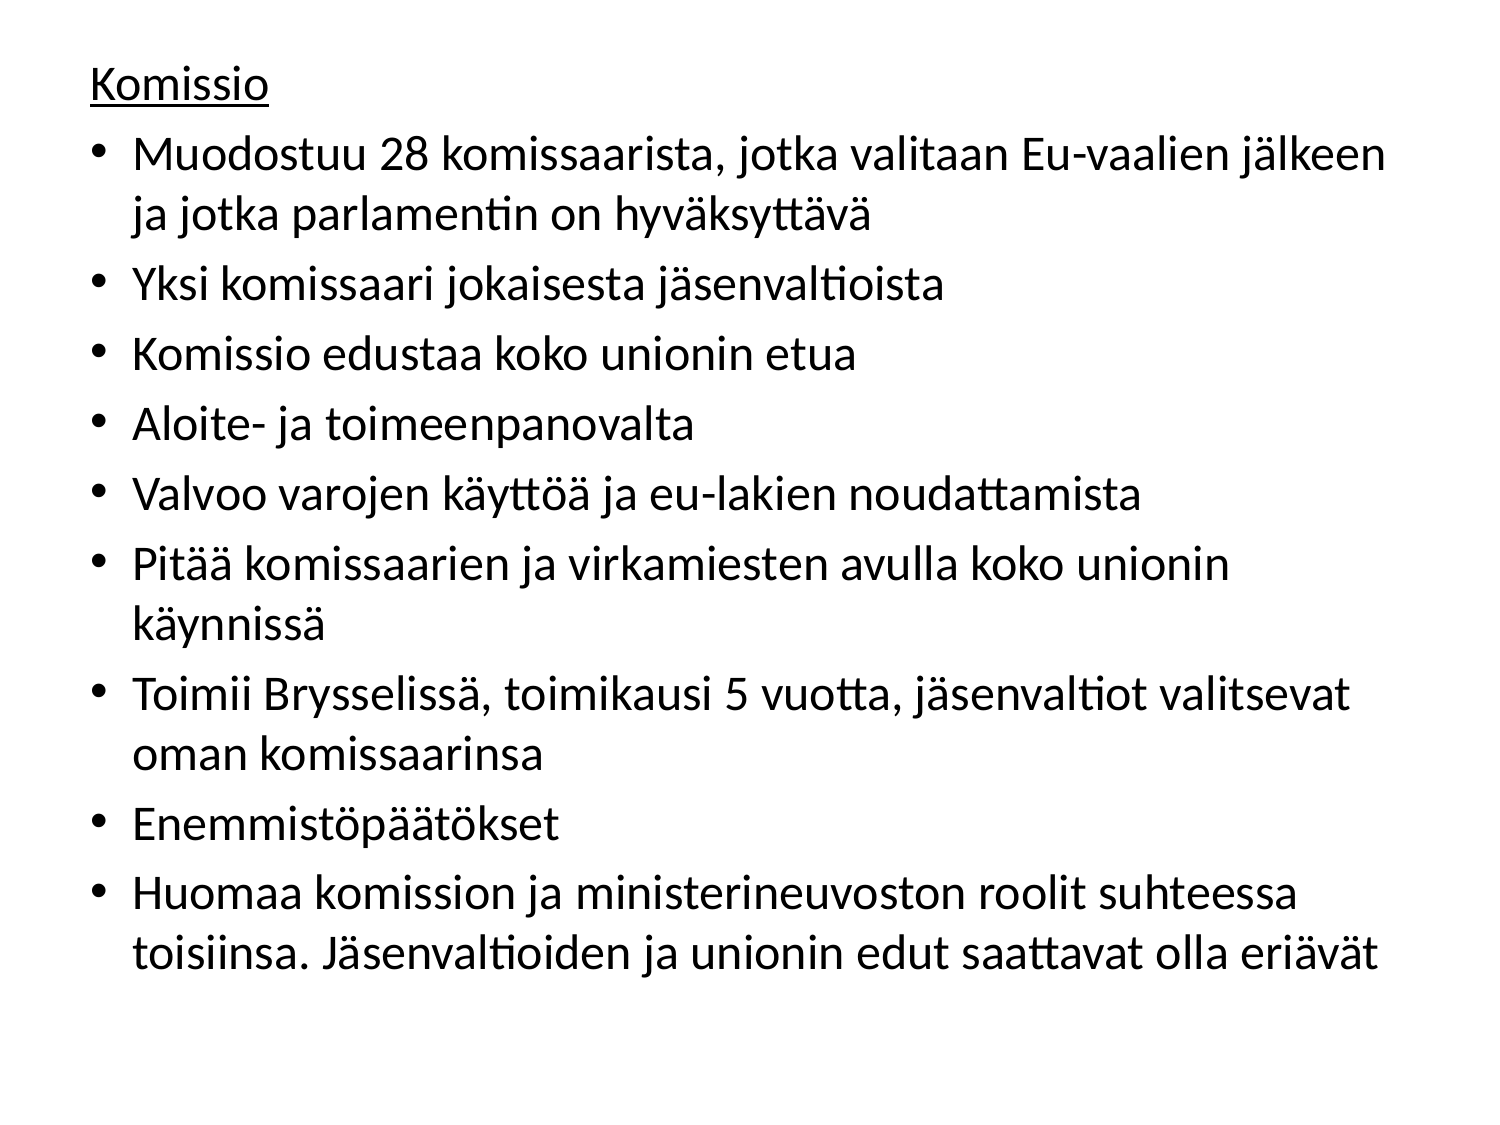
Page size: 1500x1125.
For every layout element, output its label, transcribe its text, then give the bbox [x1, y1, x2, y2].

list Komissio Muodostuu 28 komissaarista, jotka valitaan Eu-vaalien jälkeen ja jotka parlamentin on hyväksyttävä Yksi komissaari jokaisesta jäsenvaltioista Komissio edustaa koko unionin etua Aloite- ja toimeenpanovalta Valvoo varojen käyttöä ja eu-lakien noudattamista Pitää komissaarien ja virkamiesten avulla koko unionin käynnissä Toimii Brysselissä, toimikausi 5 vuotta, jäsenvaltiot valitsevat oman komissaarinsa Enemmistöpäätökset Huomaa komission ja ministerineuvoston roolit suhteessa toisiinsa. Jäsenvaltioiden ja unionin edut saattavat olla eriävät [75, 42, 1425, 1005]
